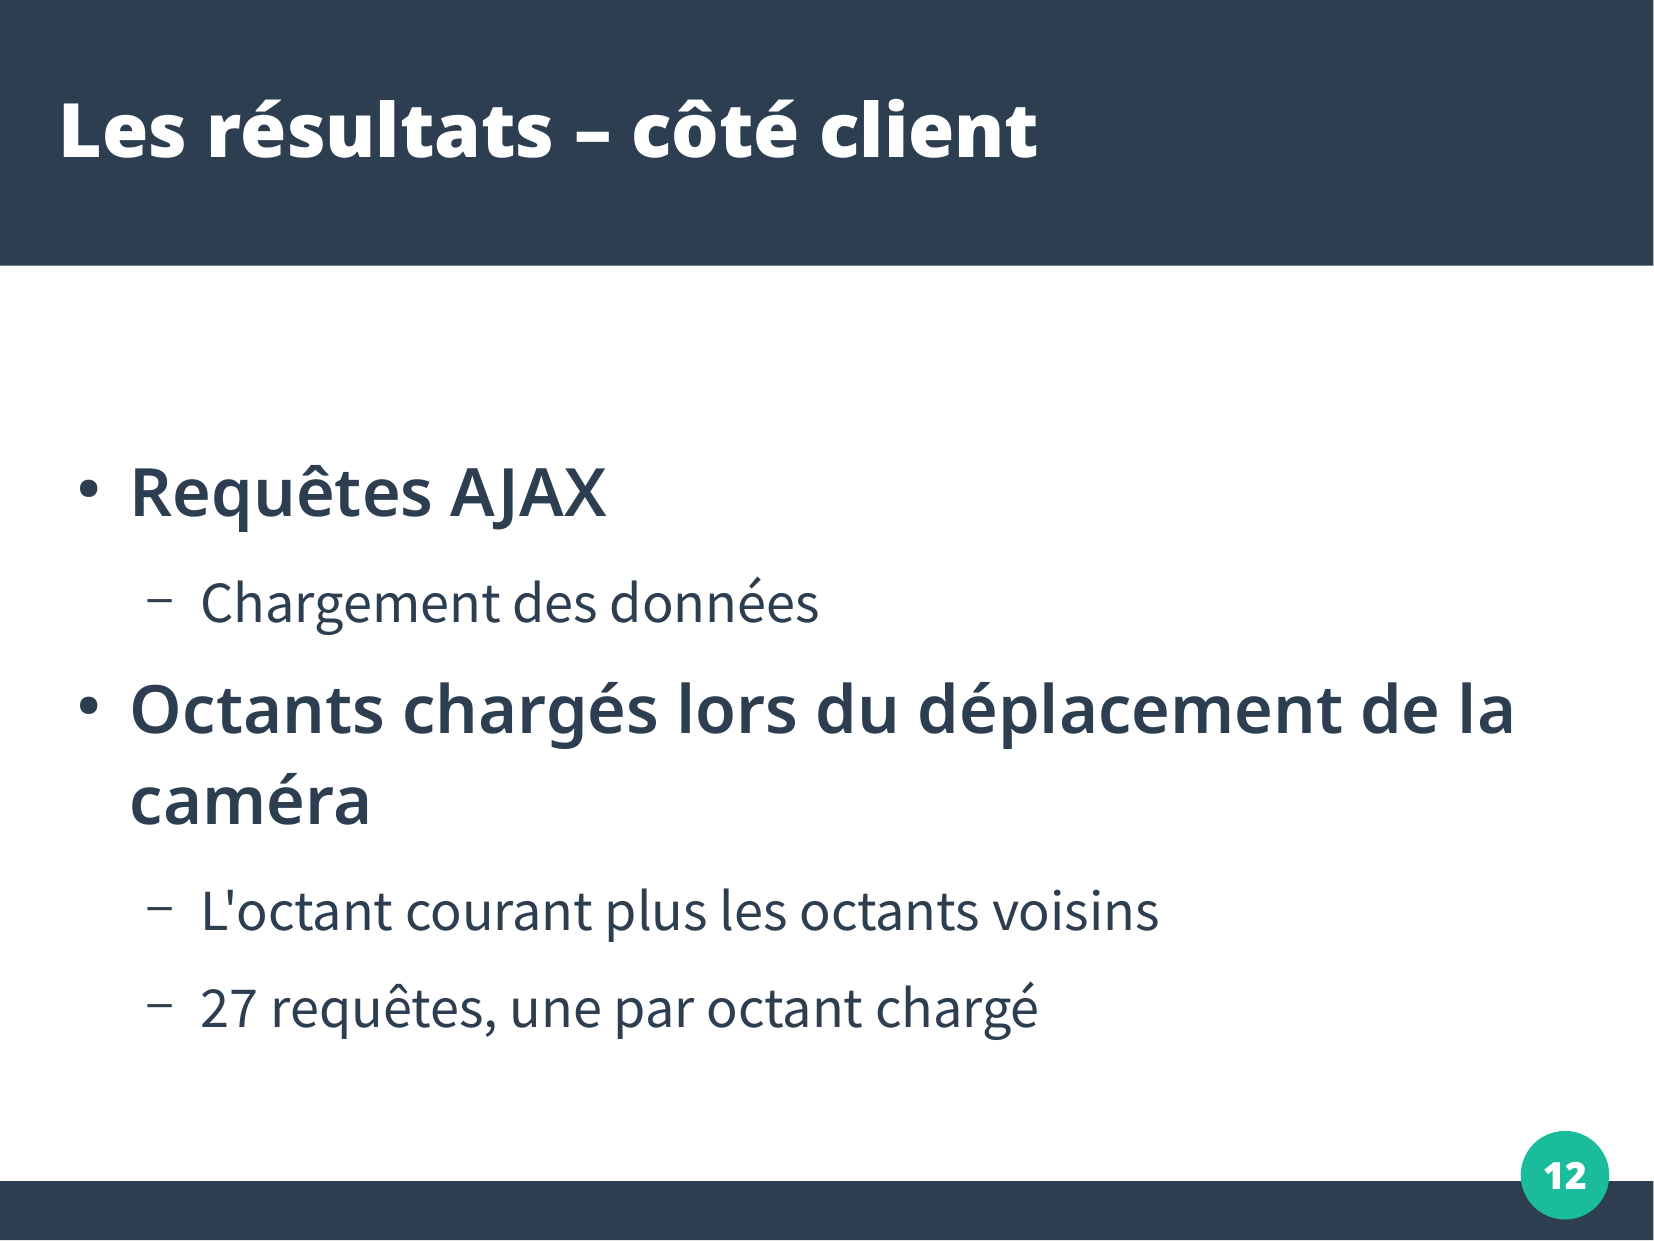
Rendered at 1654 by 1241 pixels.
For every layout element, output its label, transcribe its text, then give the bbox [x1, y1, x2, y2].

list Requêtes AJAX Chargement des données Octants chargés lors du déplacement de la caméra L'octant courant plus les octants voisins 27 requêtes, une par octant chargé [59, 324, 1595, 1152]
title Les résultats – côté client [59, 49, 1595, 207]
